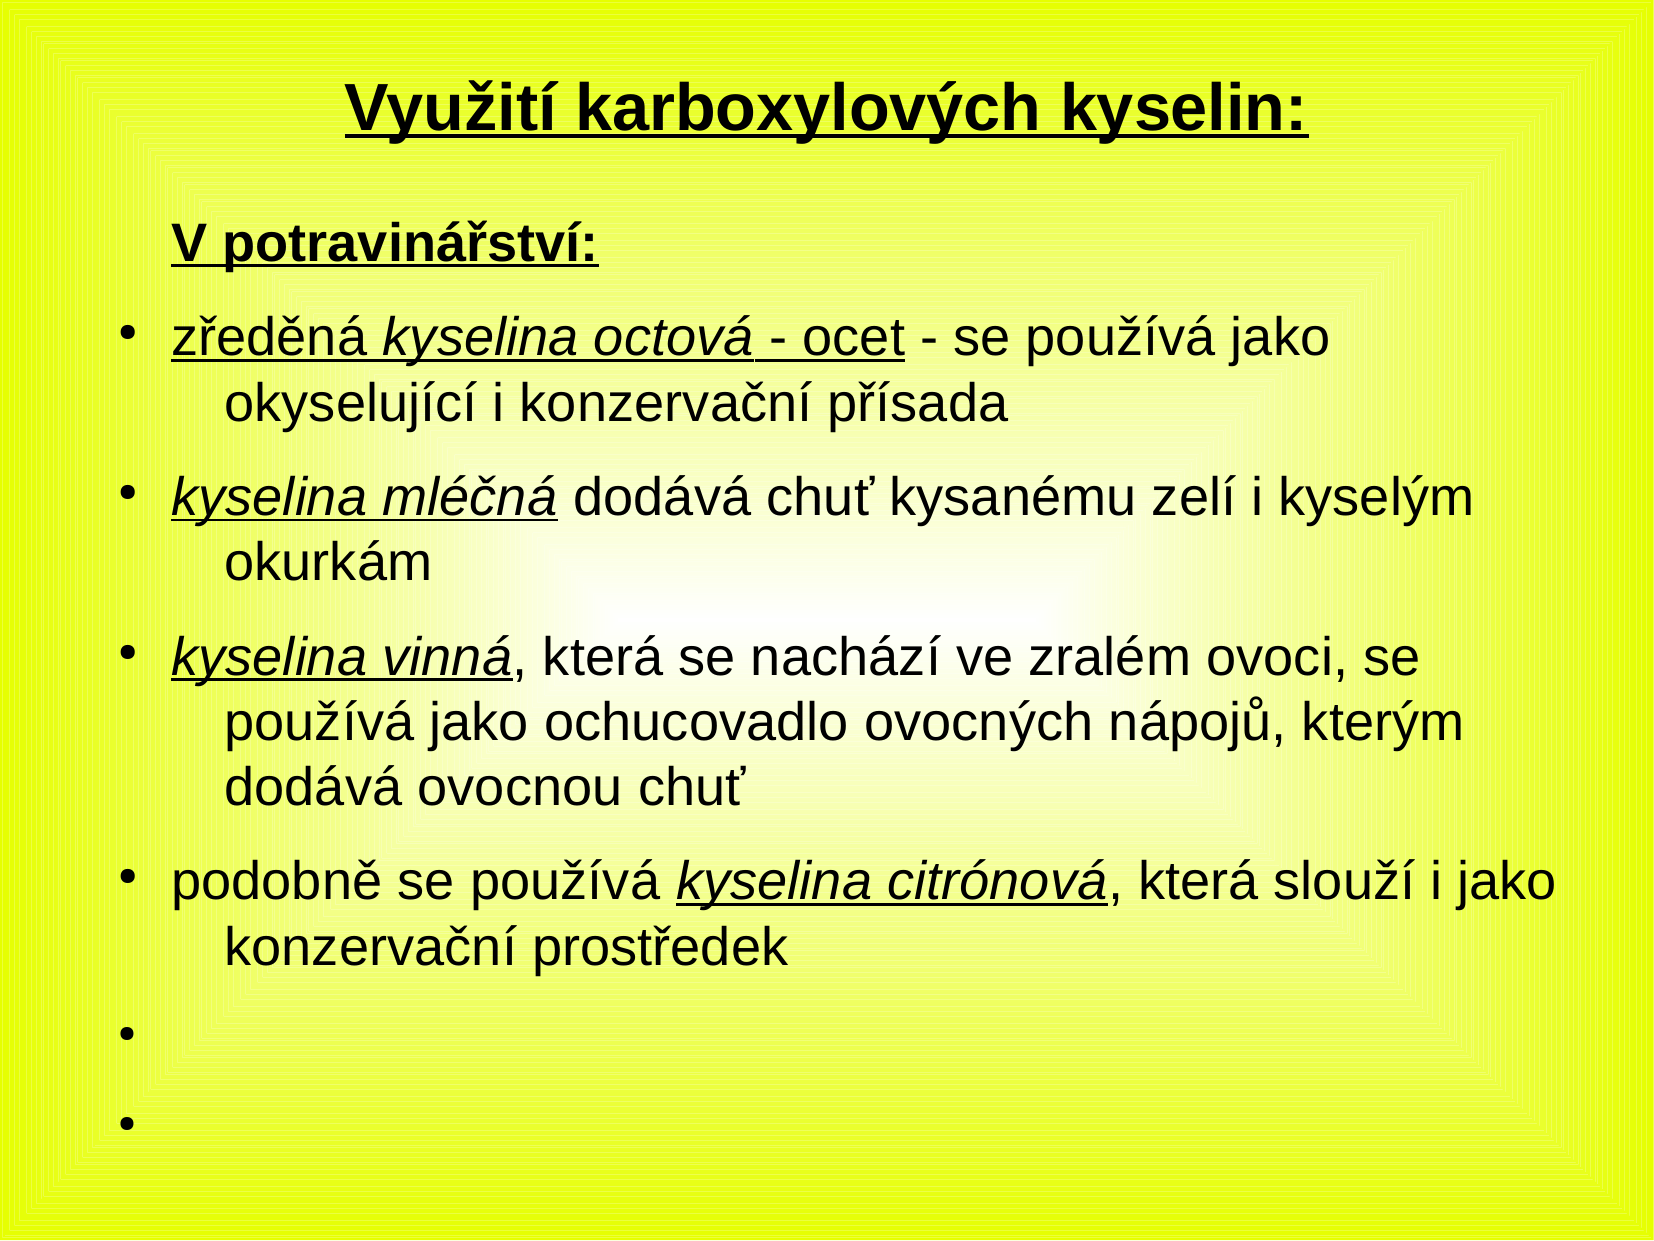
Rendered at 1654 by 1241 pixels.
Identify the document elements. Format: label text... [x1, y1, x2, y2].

list V potravinářství: zředěná kyselina octová - ocet - se používá jako okyselující i konzervační přísada kyselina mléčná dodává chuť kysanému zelí i kyselým okurkám kyselina vinná, která se nachází ve zralém ovoci, se používá jako ochucovadlo ovocných nápojů, kterým dodává ovocnou chuť podobně se používá kyselina citrónová, která slouží i jako konzervační prostředek [82, 207, 1571, 1103]
title Využití karboxylových kyselin: [82, 0, 1571, 207]
